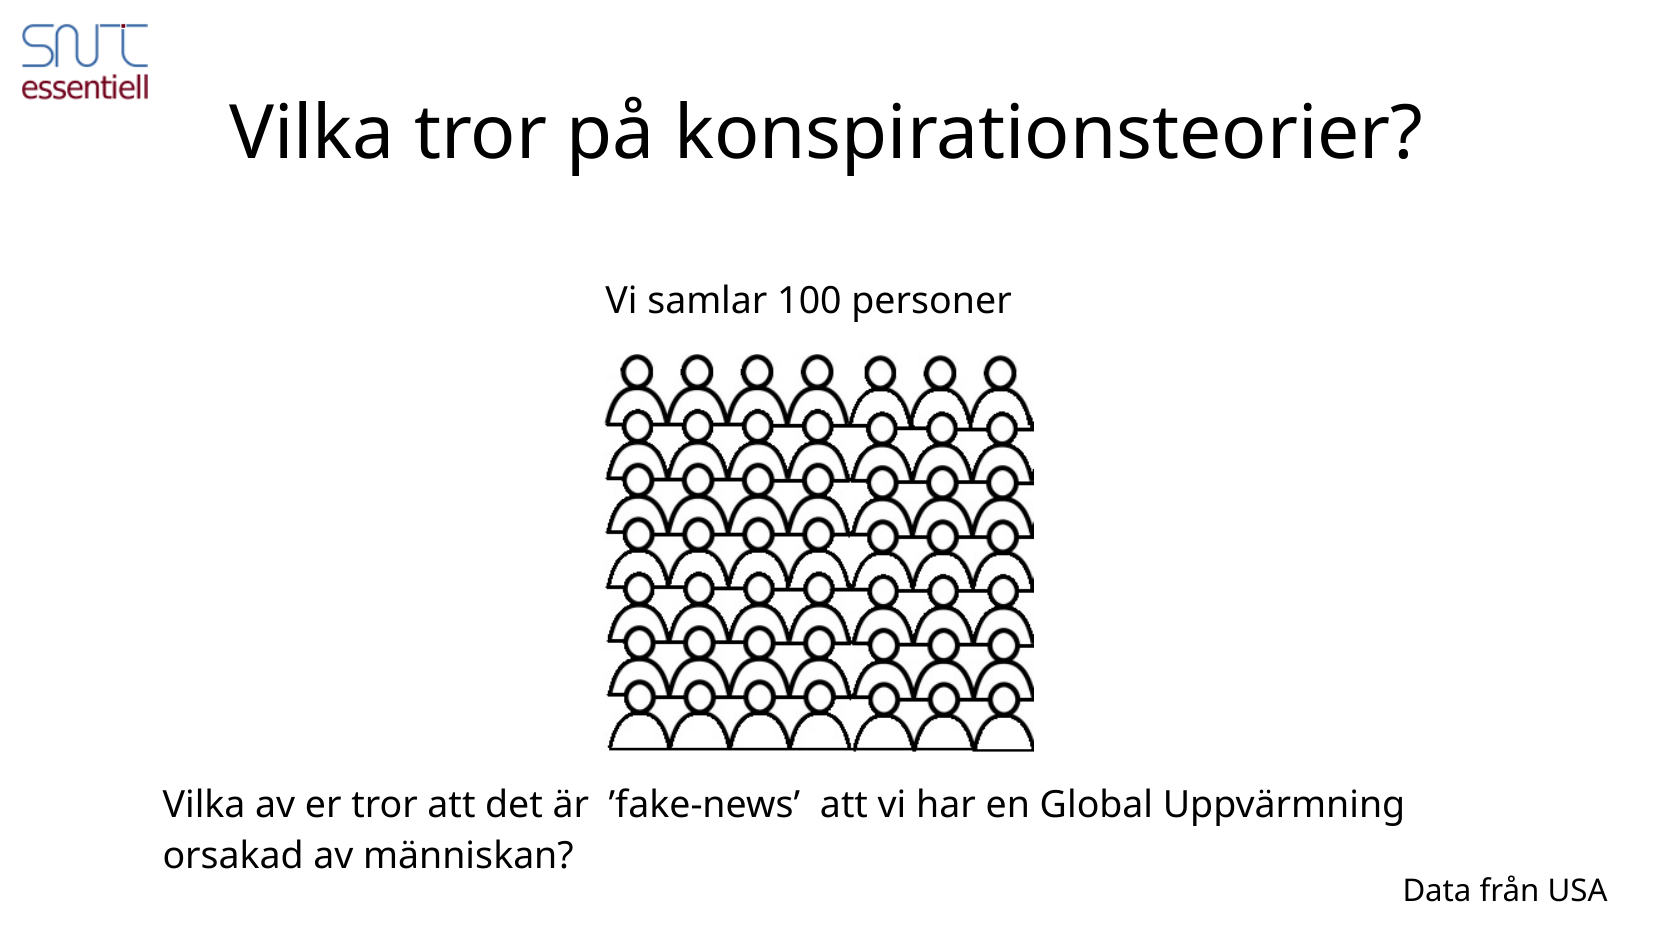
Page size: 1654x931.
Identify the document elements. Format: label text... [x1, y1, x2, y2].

text_box Data från USA [1387, 860, 1625, 916]
picture [22, 0, 148, 125]
picture [603, 354, 1034, 754]
text_box Vilka av er tror att det är ’fake-news’ att vi har en Global Uppvärmning orsakad av människan? [147, 770, 1447, 883]
text_box Vi samlar 100 personer [590, 265, 1034, 329]
title Vilka tror på konspirationsteorier? [82, 51, 1571, 207]
